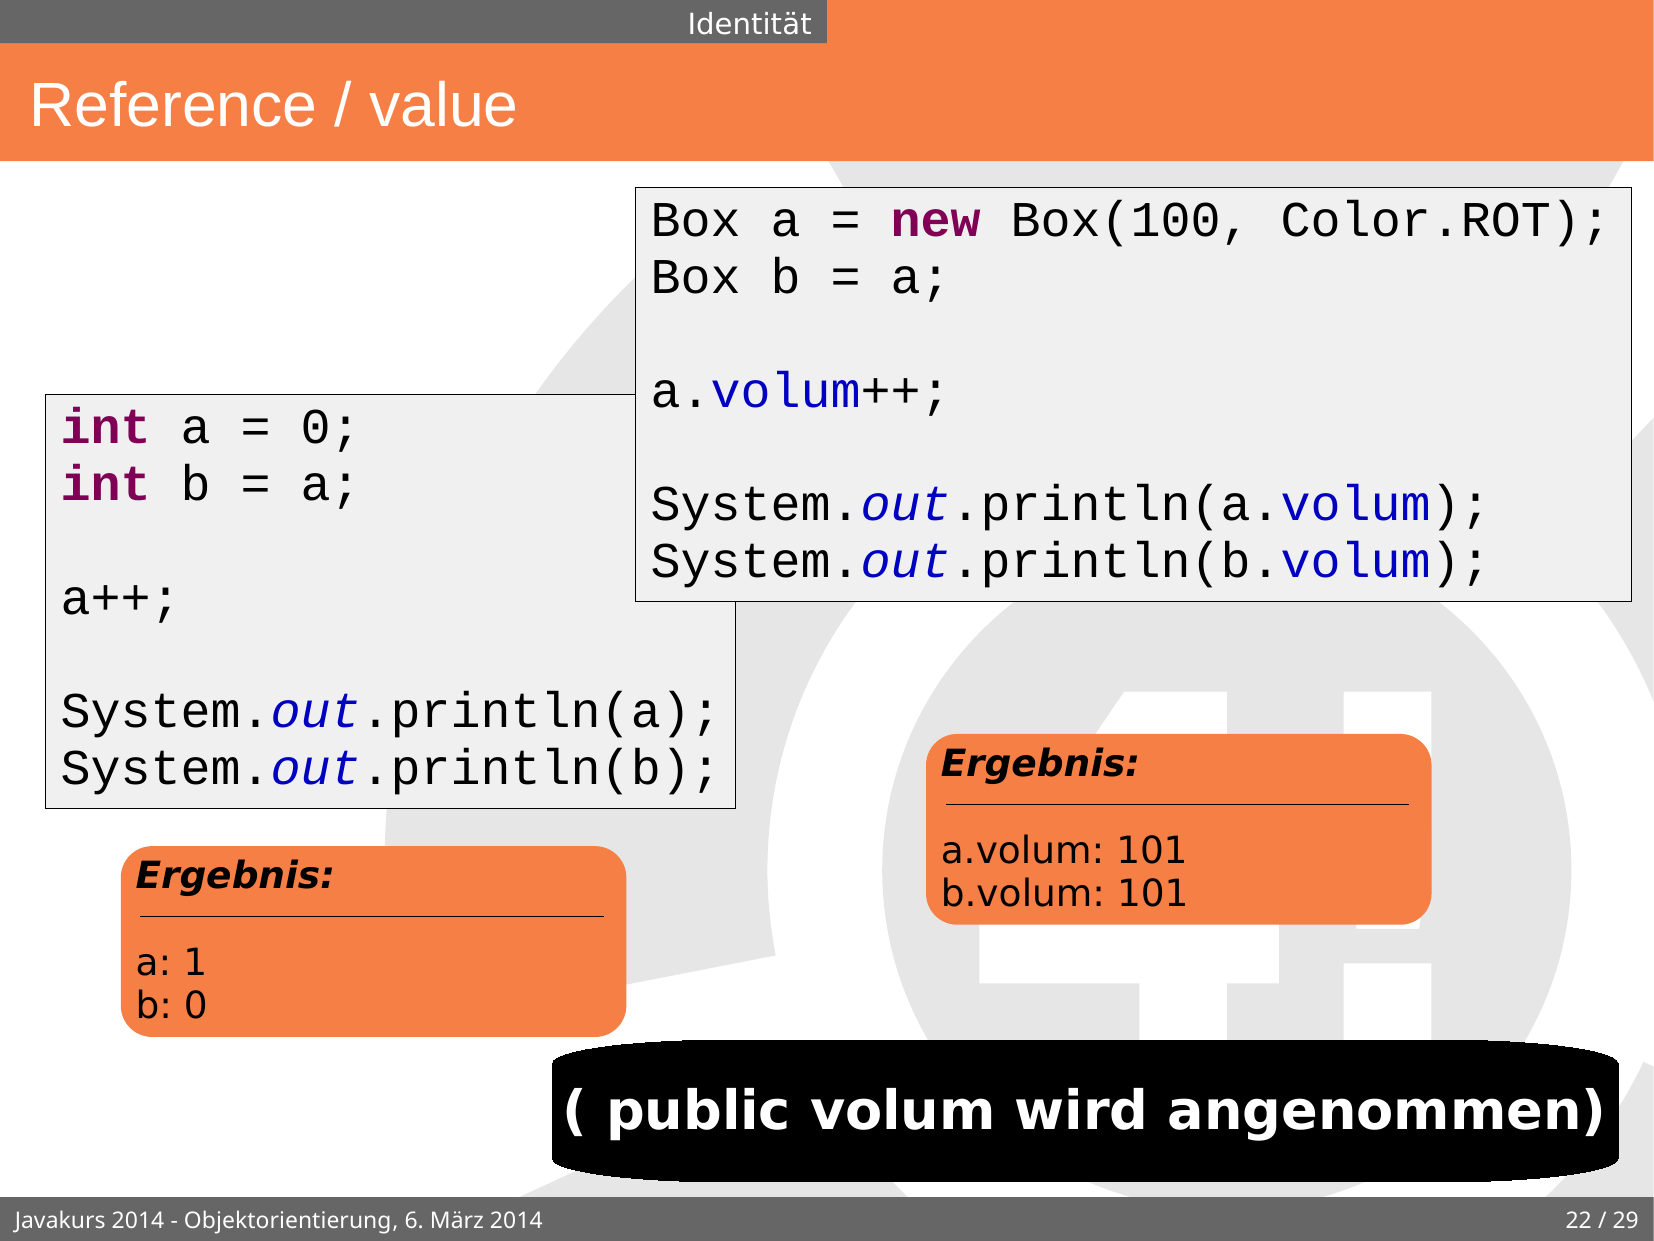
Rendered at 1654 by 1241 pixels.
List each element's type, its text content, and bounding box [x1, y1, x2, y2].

text_box Ergebnis: a: 1 b: 0 [120, 846, 627, 1037]
text_box ( public volum wird angenommen) [552, 1040, 1619, 1182]
title Reference / value [29, 67, 1595, 143]
text_box Ergebnis: a.volum: 101 b.volum: 101 [926, 733, 1432, 925]
text_box Box a = new Box(100, Color.ROT); Box b = a; a.volum++; System.out.println(a.volum); System.out.println(b.volum); [635, 187, 1632, 602]
text_box int a = 0; int b = a; a++; System.out.println(a); System.out.println(b); [45, 394, 736, 809]
text_box Identität [29, 0, 827, 50]
